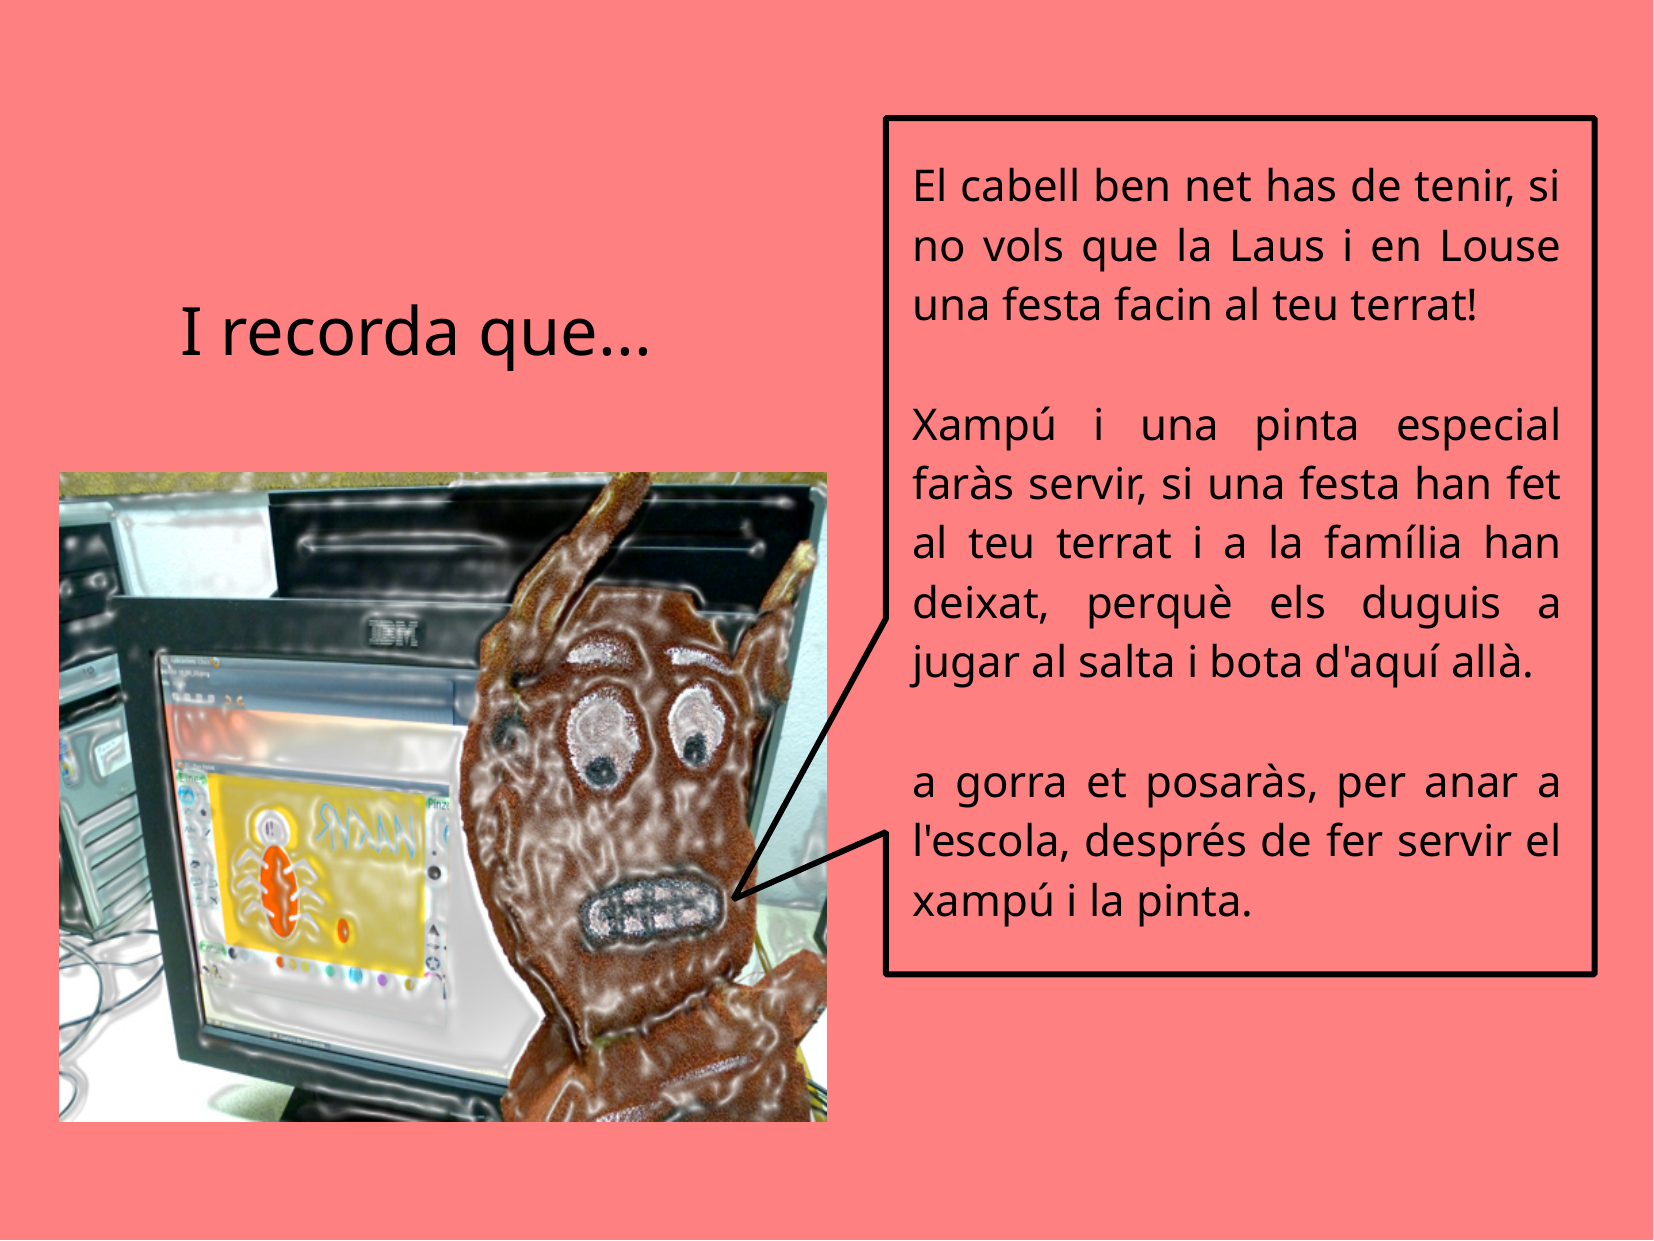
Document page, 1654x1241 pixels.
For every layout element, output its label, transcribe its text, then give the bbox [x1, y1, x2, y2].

picture [59, 472, 827, 1123]
picture [742, 736, 827, 891]
text_box El cabell ben net has de tenir, si no vols que la Laus i en Louse una festa facin al teu terrat! Xampú i una pinta especial faràs servir, si una festa han fet al teu terrat i a la família han deixat, perquè els duguis a jugar al salta i bota d'aquí allà. a gorra et posaràs, per anar a l'escola, després de fer servir el xampú i la pinta. [897, 147, 1577, 947]
title I recorda que... [88, 265, 745, 394]
